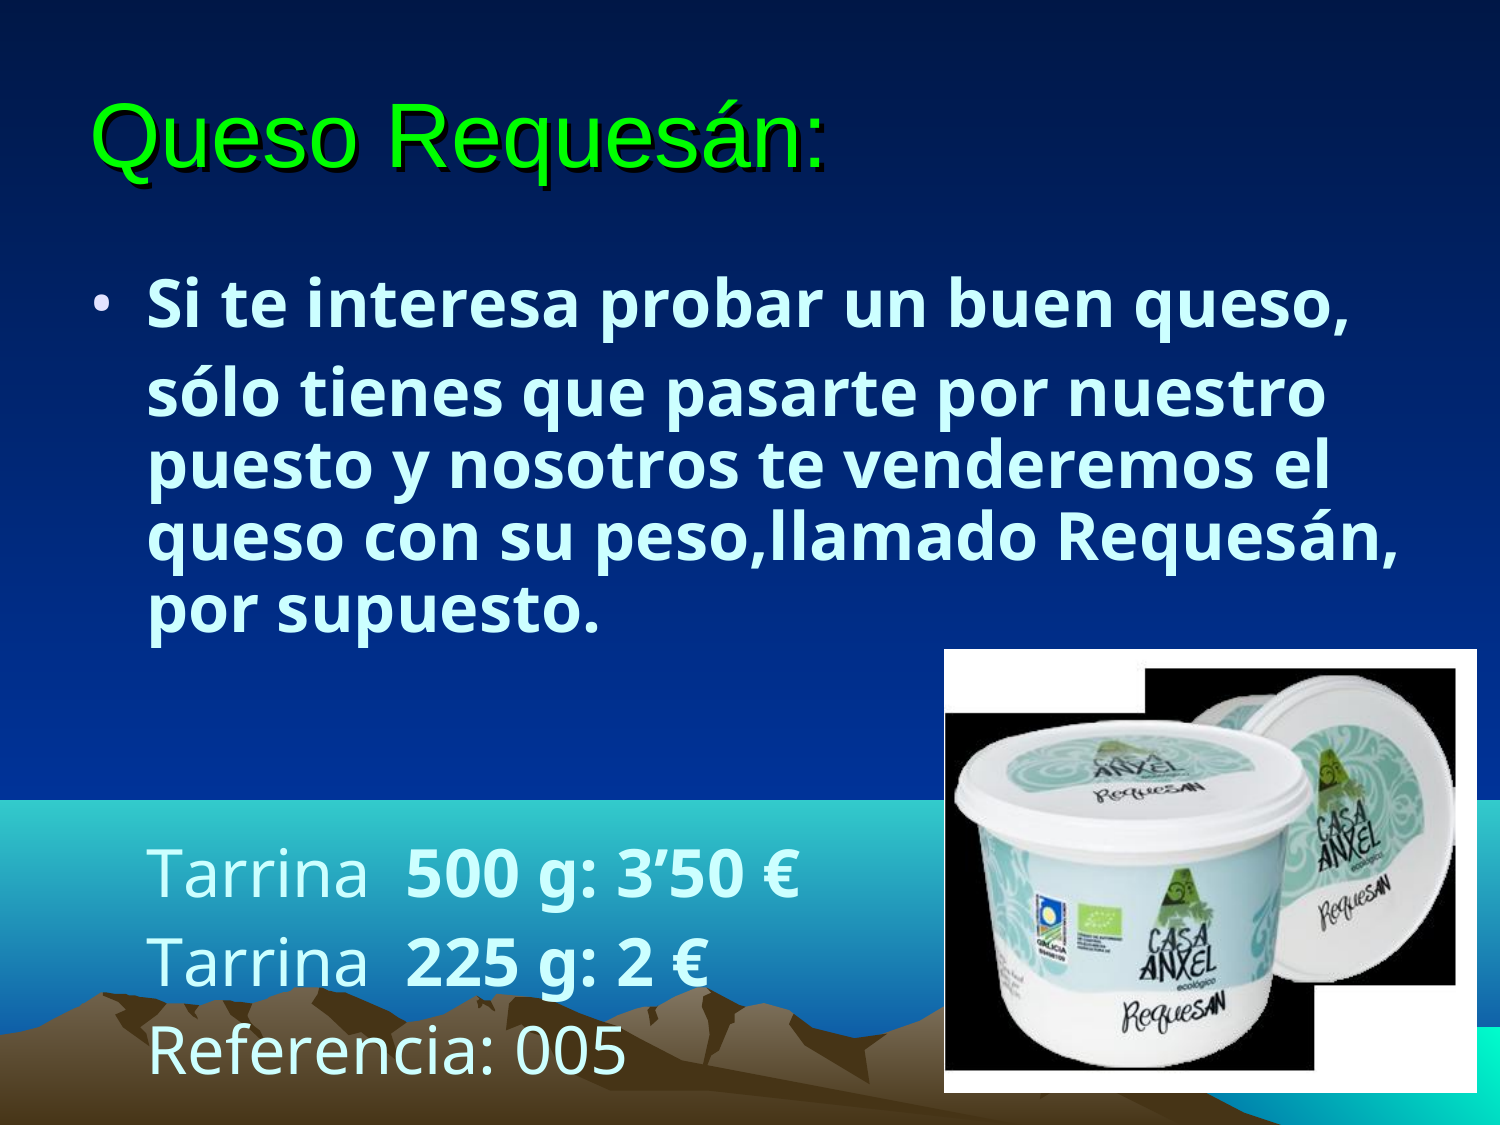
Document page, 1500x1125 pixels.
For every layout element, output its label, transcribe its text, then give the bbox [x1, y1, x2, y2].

picture [944, 649, 1477, 1093]
list Si te interesa probar un buen queso, sólo tienes que pasarte por nuestro puesto y nosotros te venderemos el queso con su peso,llamado Requesán, por supuesto. Tarrina 500 g: 3’50 € Tarrina 225 g: 2 € Referencia: 005 [75, 262, 1426, 1125]
title Queso Requesán: [75, 37, 1426, 225]
